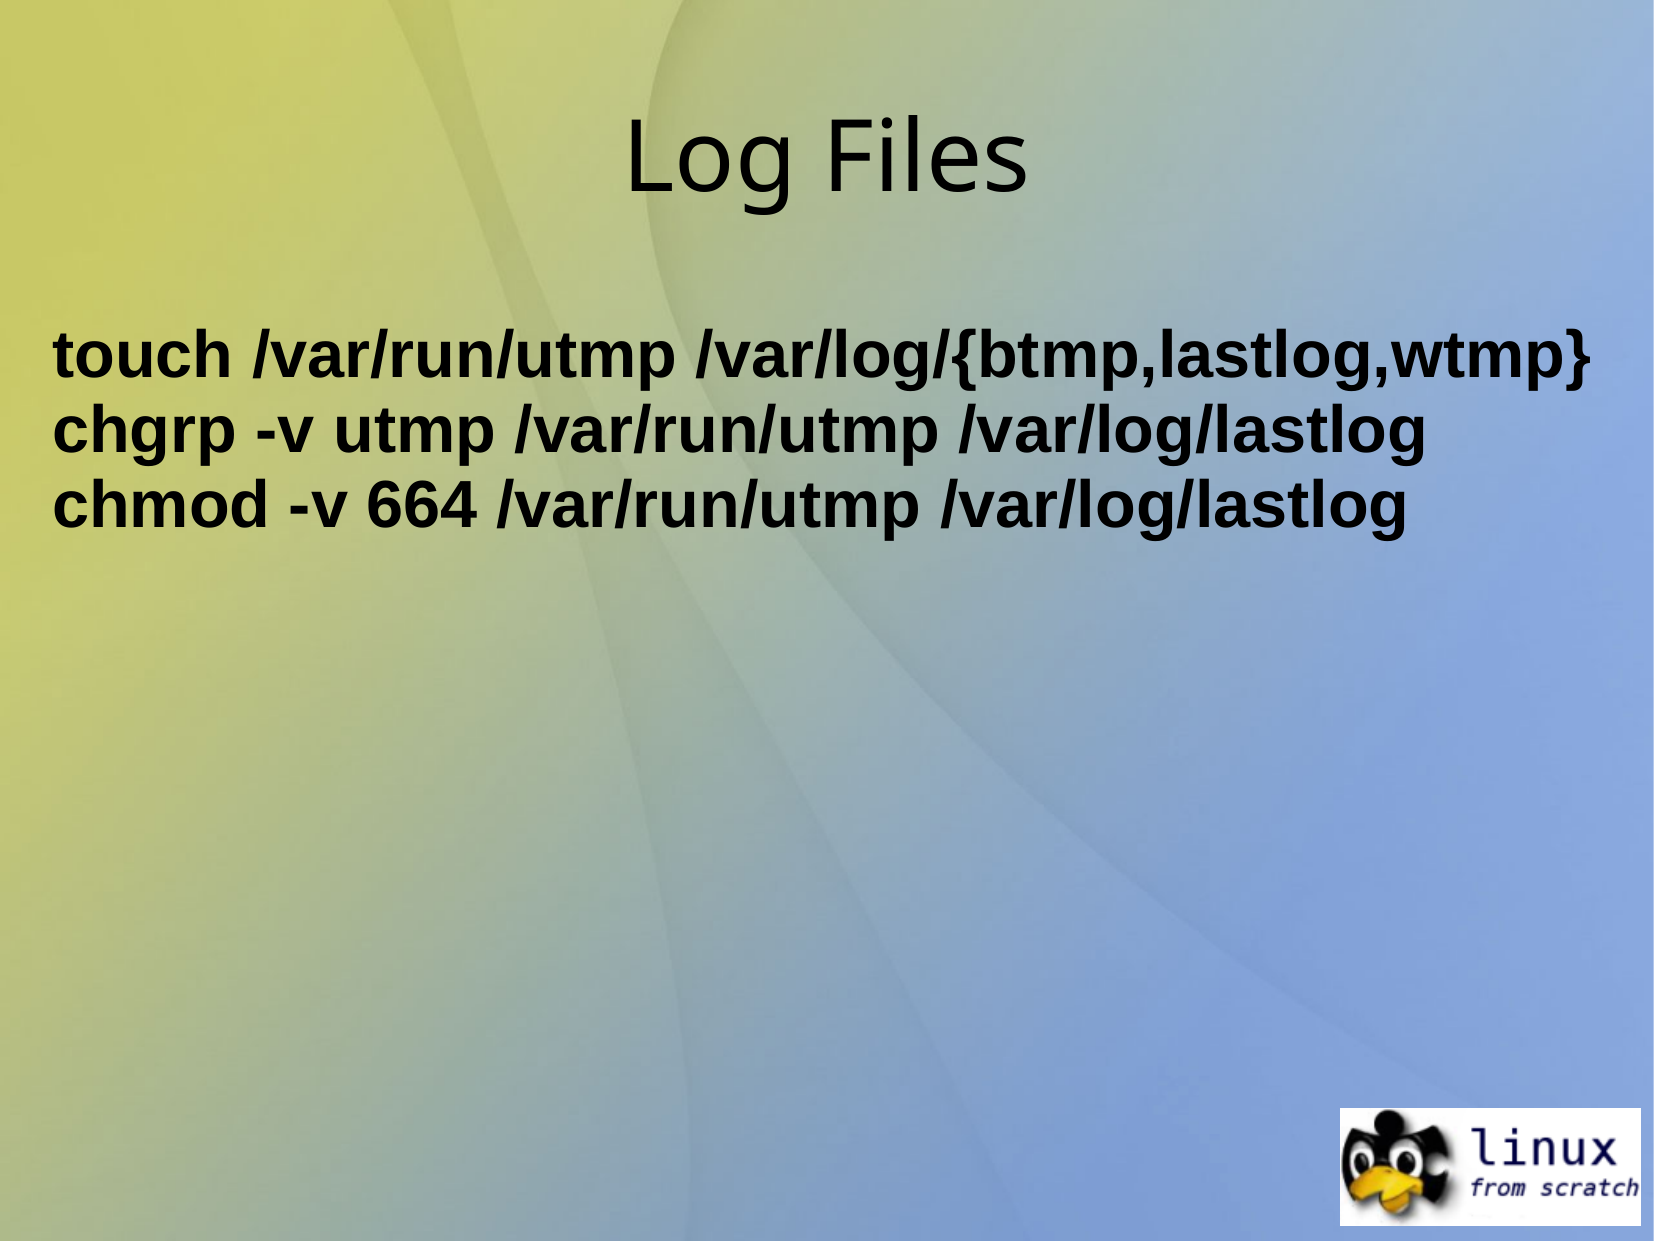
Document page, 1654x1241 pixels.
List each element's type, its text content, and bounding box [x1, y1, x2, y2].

title Log Files [82, 56, 1571, 250]
text_box touch /var/run/utmp /var/log/{btmp,lastlog,wtmp} chgrp -v utmp /var/run/utmp /var/log/lastlog chmod -v 664 /var/run/utmp /var/log/lastlog [37, 309, 1654, 549]
picture [0, 0, 1654, 1241]
